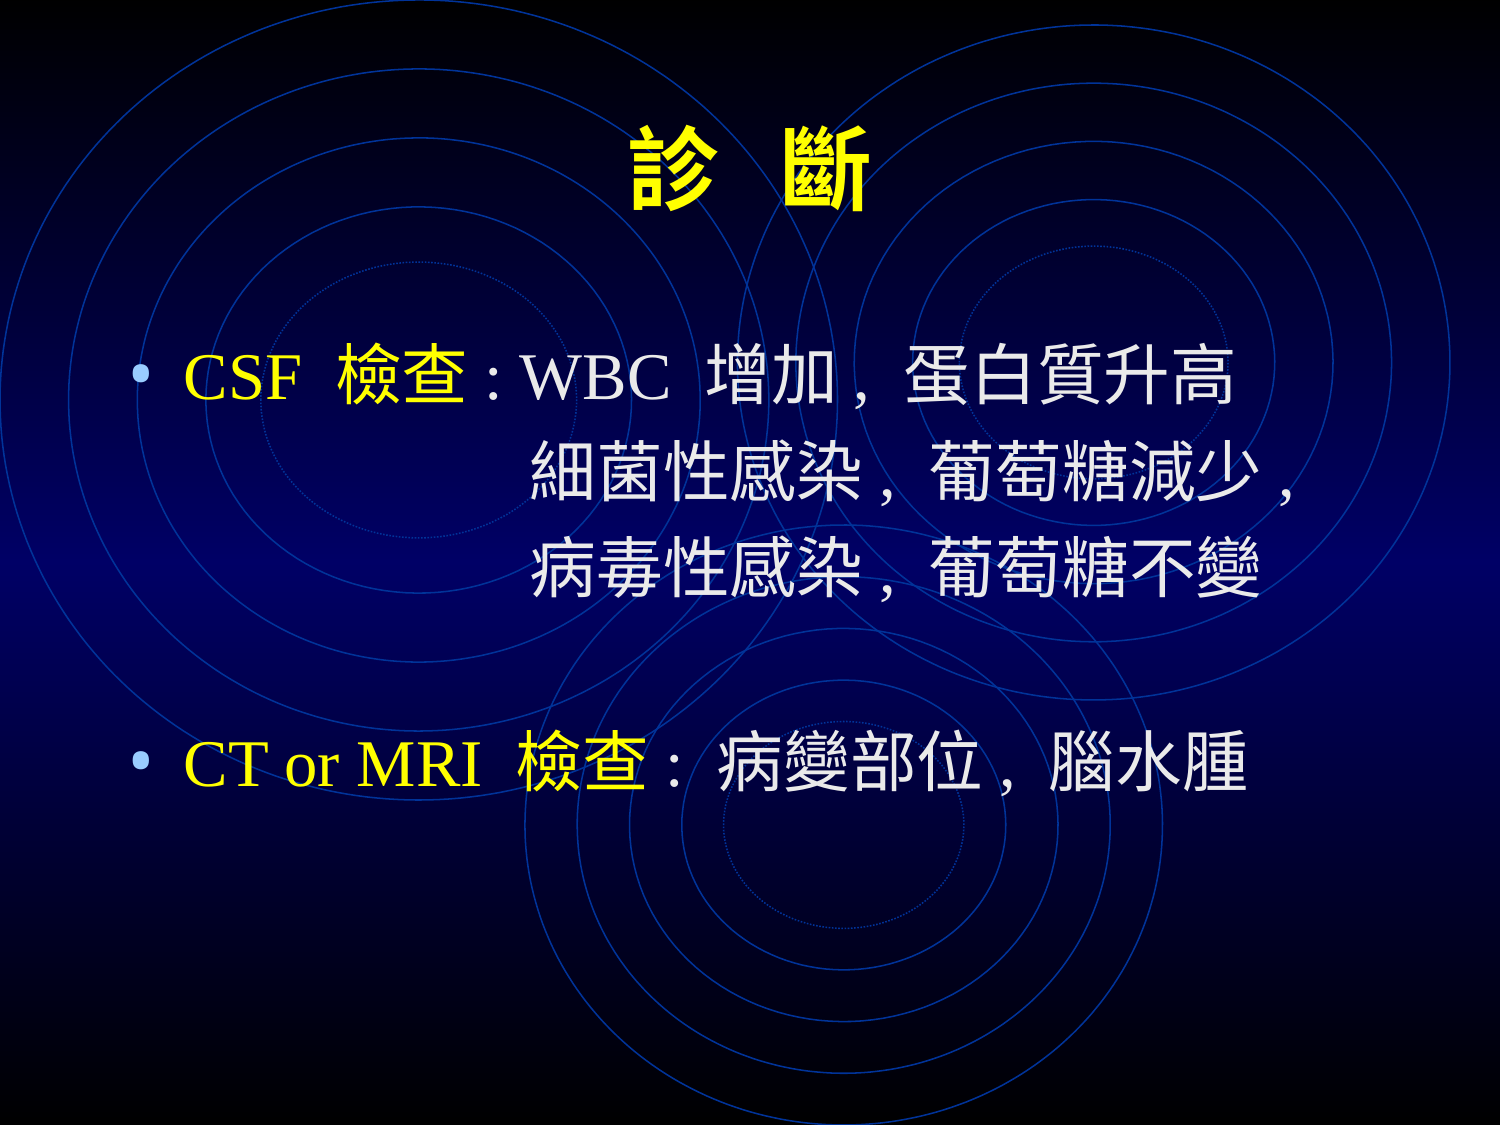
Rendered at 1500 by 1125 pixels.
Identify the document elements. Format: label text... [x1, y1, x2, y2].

list CSF 檢查: WBC 增加, 蛋白質升高 細菌性感染, 葡萄糖減少, 病毒性感染, 葡萄糖不變 CT or MRI 檢查: 病變部位, 腦水腫 [112, 324, 1388, 1000]
title 診 斷 [112, 66, 1388, 268]
